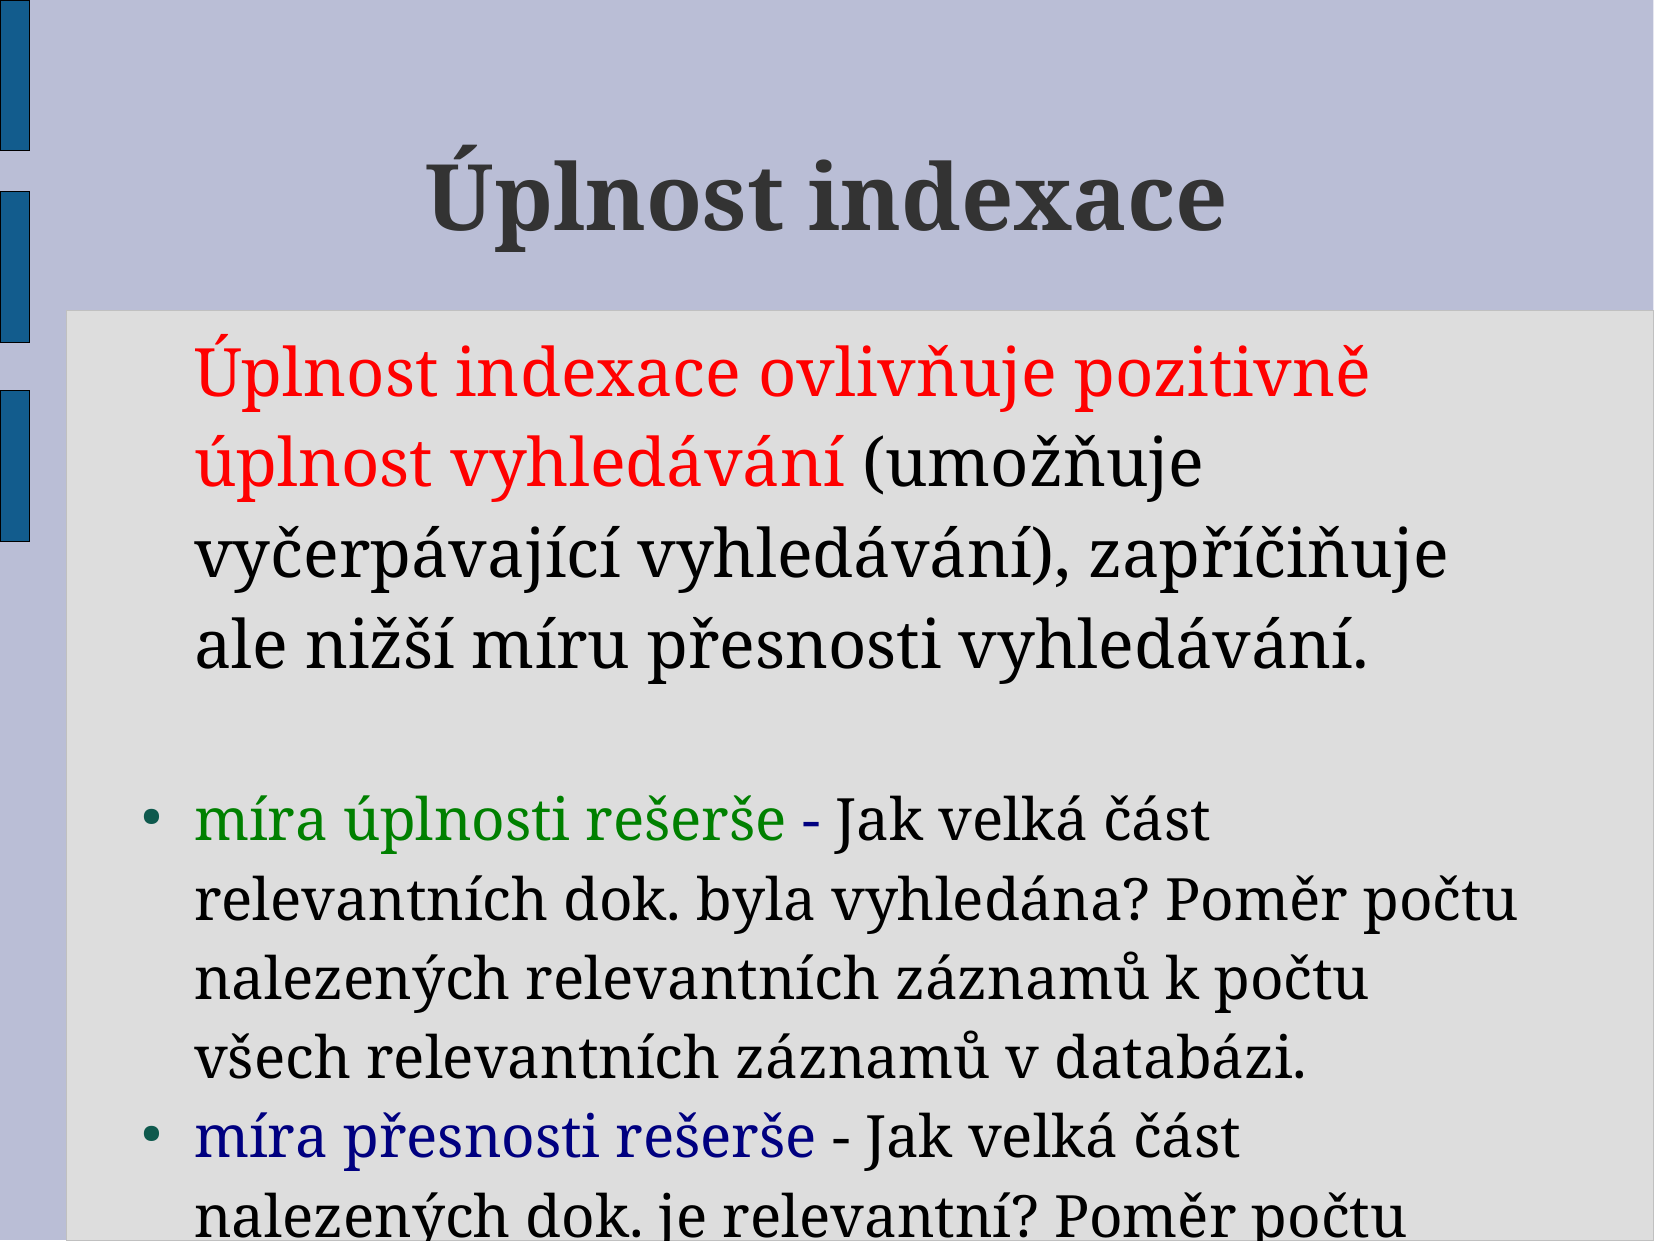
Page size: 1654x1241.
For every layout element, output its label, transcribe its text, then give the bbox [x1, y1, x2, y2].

title Úplnost indexace [121, 98, 1534, 291]
list Úplnost indexace ovlivňuje pozitivně úplnost vyhledávání (umožňuje vyčerpávající vyhledávání), zapříčiňuje ale nižší míru přesnosti vyhledávání. míra úplnosti rešerše - Jak velká část relevantních dok. byla vyhledána? Poměr počtu nalezených relevantních záznamů k počtu všech relevantních záznamů v databázi. míra přesnosti rešerše - Jak velká část nalezených dok. je relevantní? Poměr počtu nalezených relevantních záznamů k celkovému počtu záznamů v rešerši. [123, 324, 1536, 1241]
